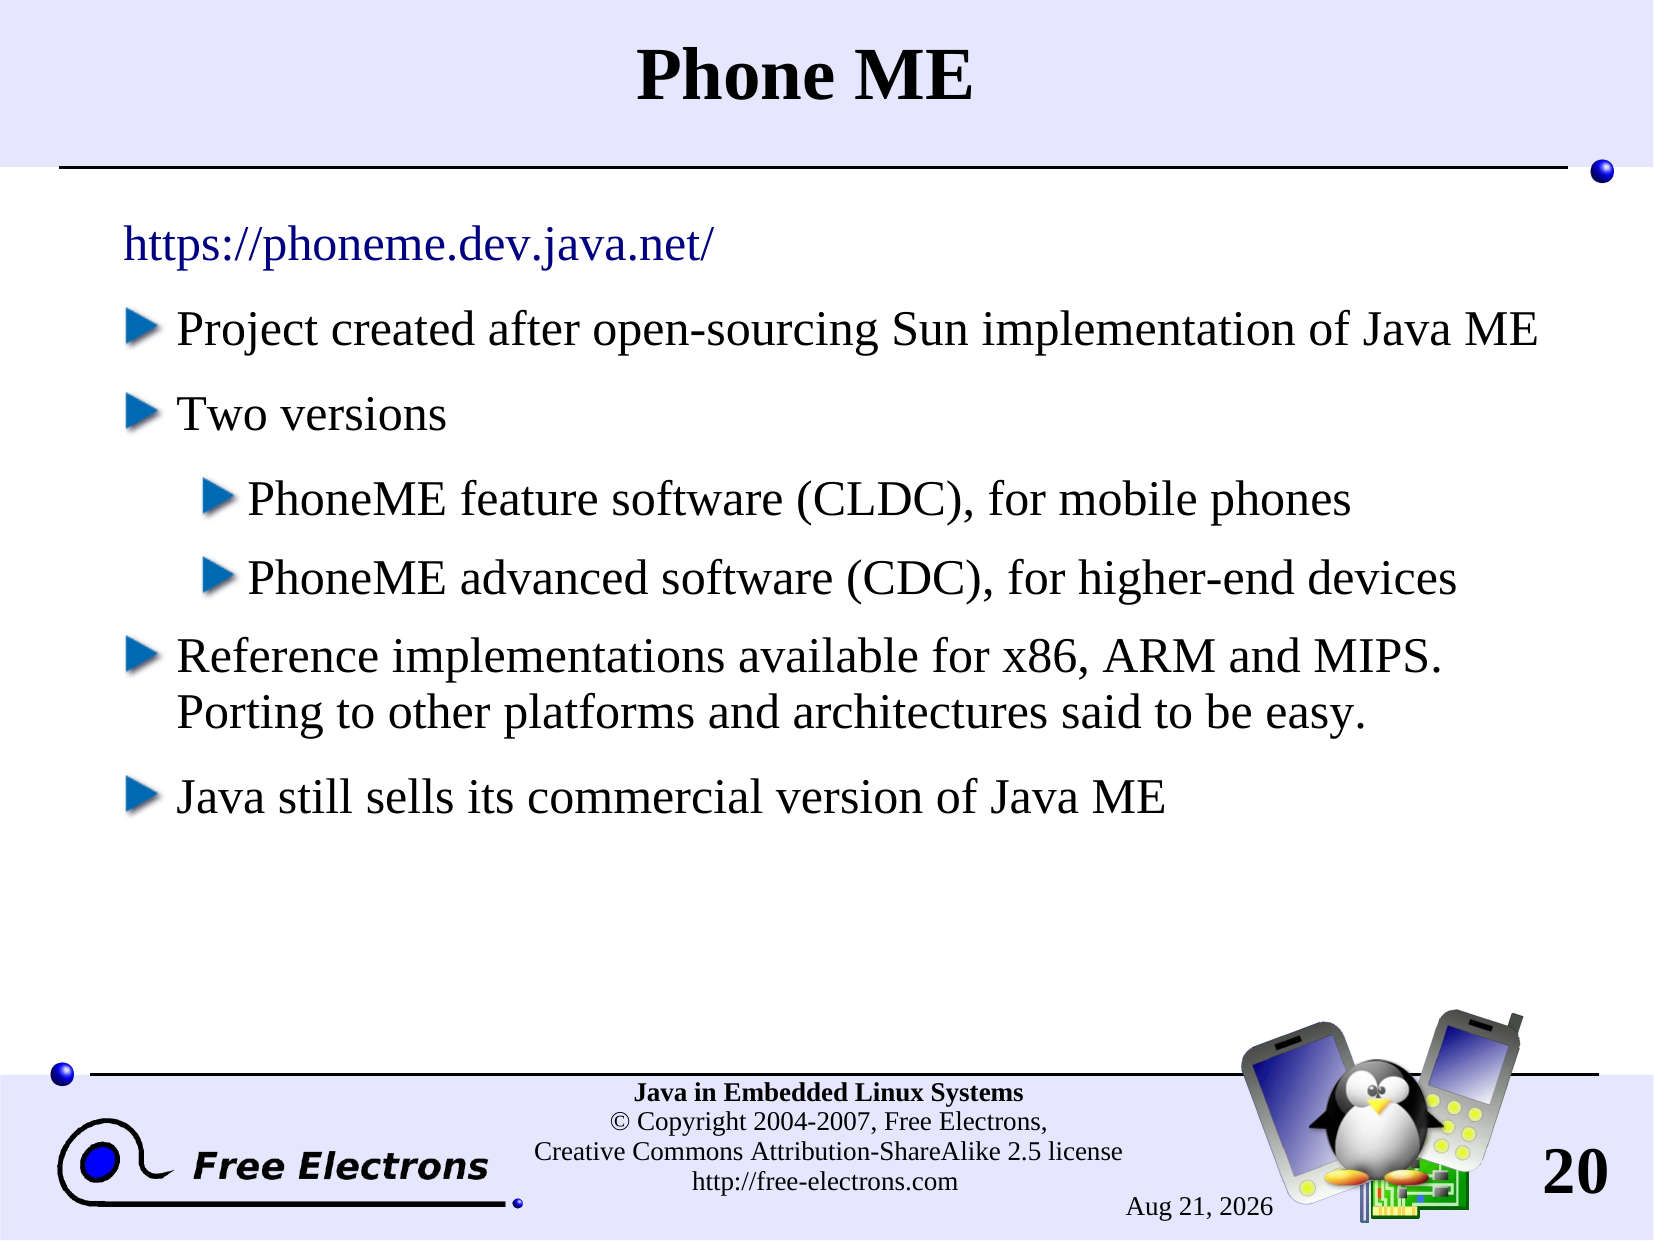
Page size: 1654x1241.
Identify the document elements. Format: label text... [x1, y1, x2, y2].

picture [50, 1107, 527, 1216]
title Phone ME [60, 25, 1551, 124]
picture [1231, 1066, 1521, 1241]
list https://phoneme.dev.java.net/ Project created after open-sourcing Sun implementation of Java ME Two versions PhoneME feature software (CLDC), for mobile phones PhoneME advanced software (CDC), for higher-end devices Reference implementations available for x86, ARM and MIPS. Porting to other platforms and architectures said to be easy. Java still sells its commercial version of Java ME [105, 216, 1545, 1066]
